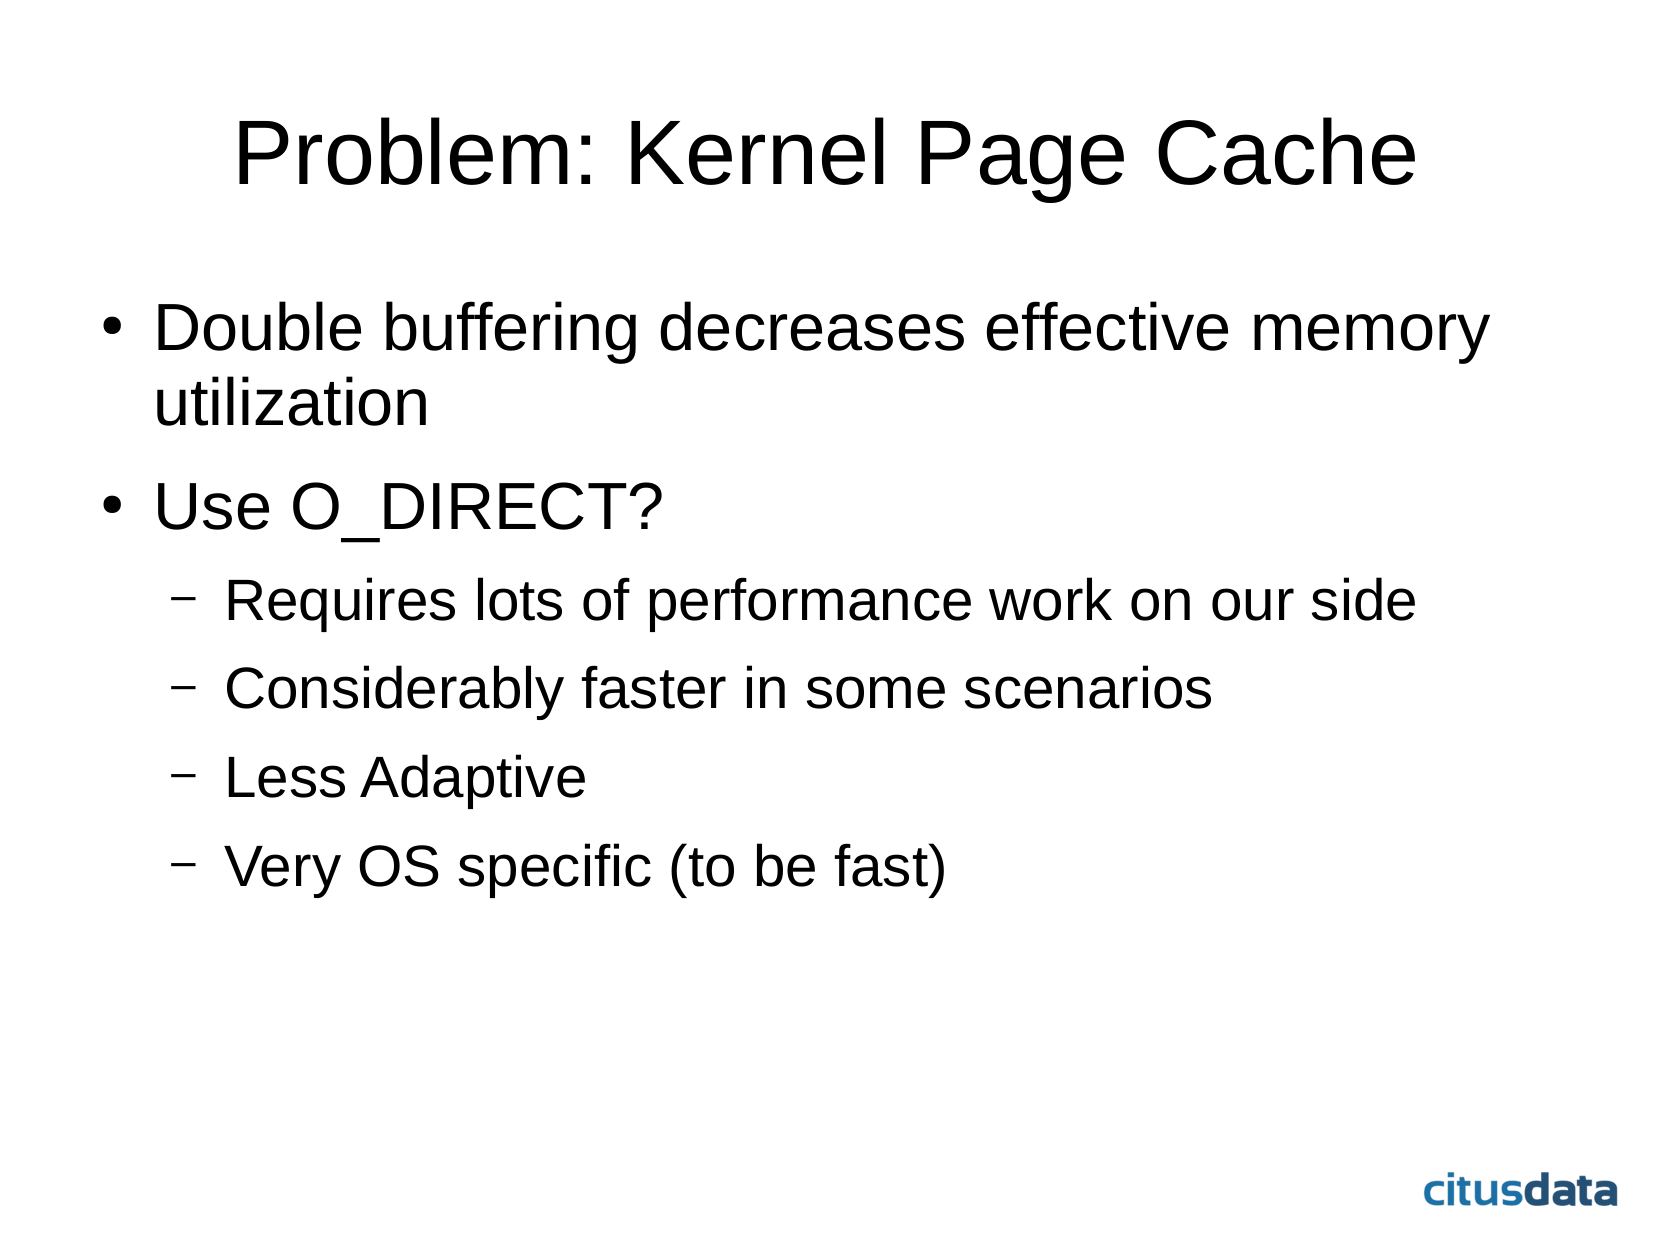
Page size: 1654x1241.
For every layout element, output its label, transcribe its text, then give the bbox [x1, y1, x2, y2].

picture [1420, 1167, 1622, 1209]
list Double buffering decreases effective memory utilization Use O_DIRECT? Requires lots of performance work on our side Considerably faster in some scenarios Less Adaptive Very OS specific (to be fast) [82, 290, 1571, 1096]
title Problem: Kernel Page Cache [82, 49, 1571, 257]
